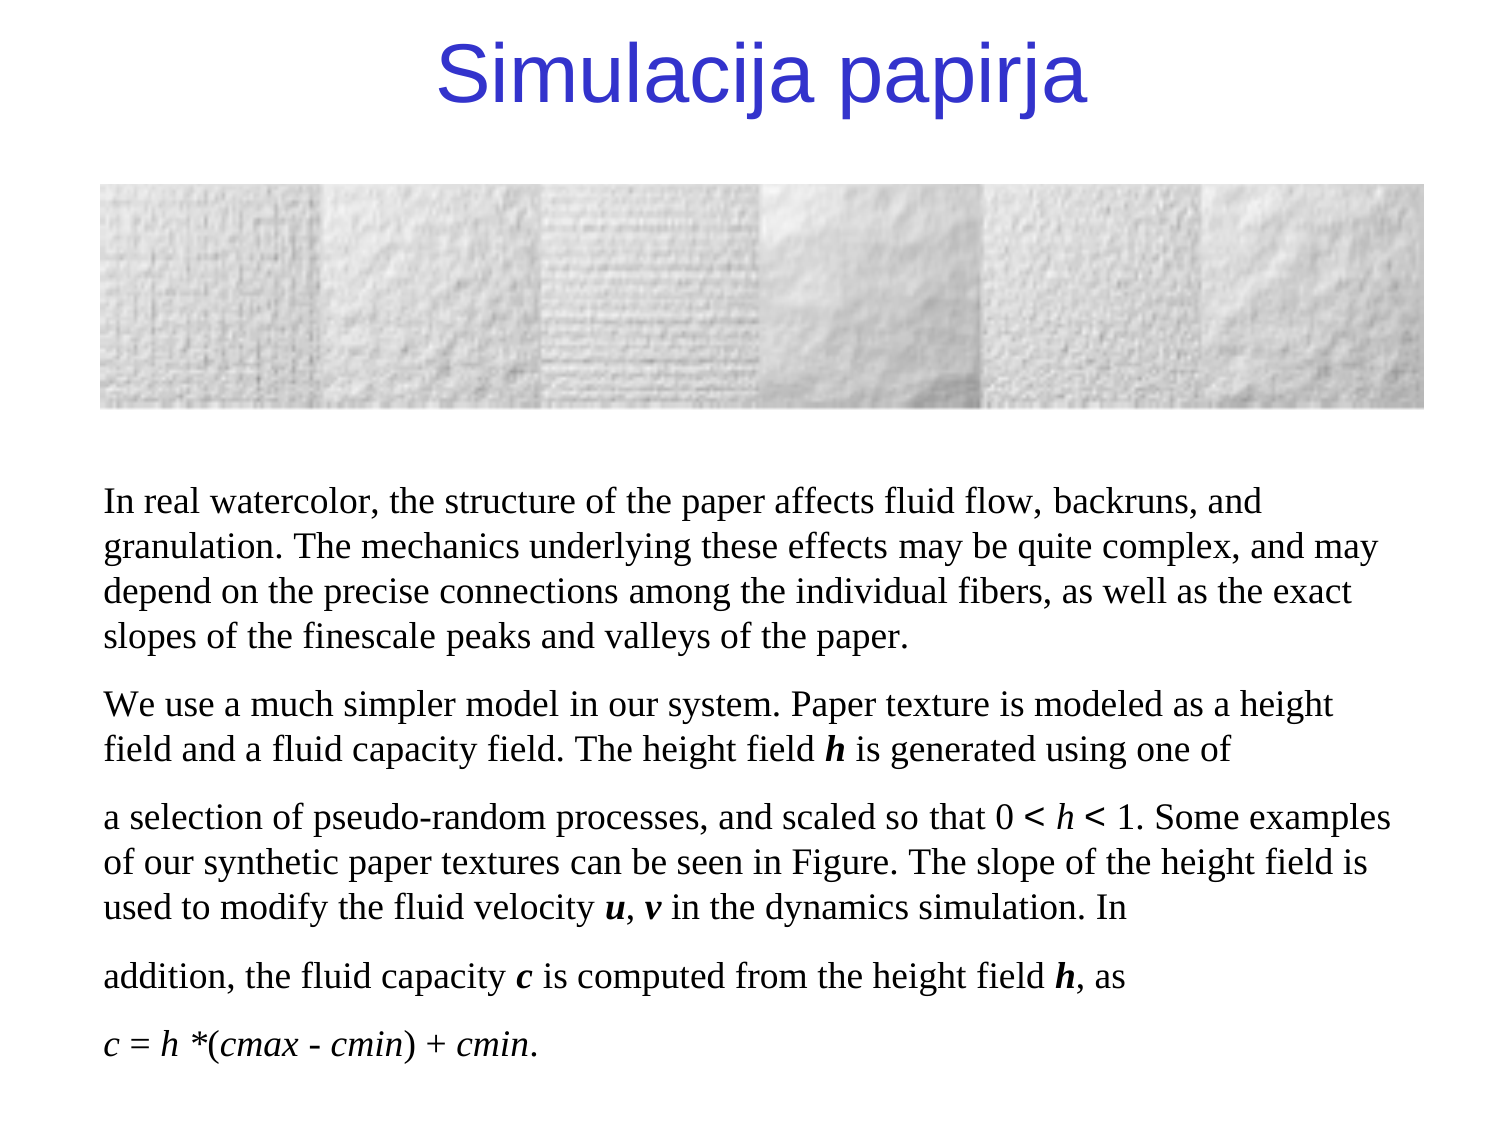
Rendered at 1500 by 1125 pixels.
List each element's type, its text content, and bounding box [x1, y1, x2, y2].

text_box In real watercolor, the structure of the paper affects fluid flow, backruns, and granulation. The mechanics underlying these effects may be quite complex, and may depend on the precise connections among the individual fibers, as well as the exact slopes of the finescale peaks and valleys of the paper. We use a much simpler model in our system. Paper texture is modeled as a height field and a fluid capacity field. The height field h is generated using one of a selection of pseudo-random processes, and scaled so that 0 < h < 1. Some examples of our synthetic paper textures can be seen in Figure. The slope of the height field is used to modify the fluid velocity u, v in the dynamics simulation. In addition, the fluid capacity c is computed from the height field h, as c = h *(cmax - cmin) + cmin. [88, 467, 1412, 1072]
title Simulacija papirja [123, 0, 1399, 138]
picture [100, 184, 1424, 417]
